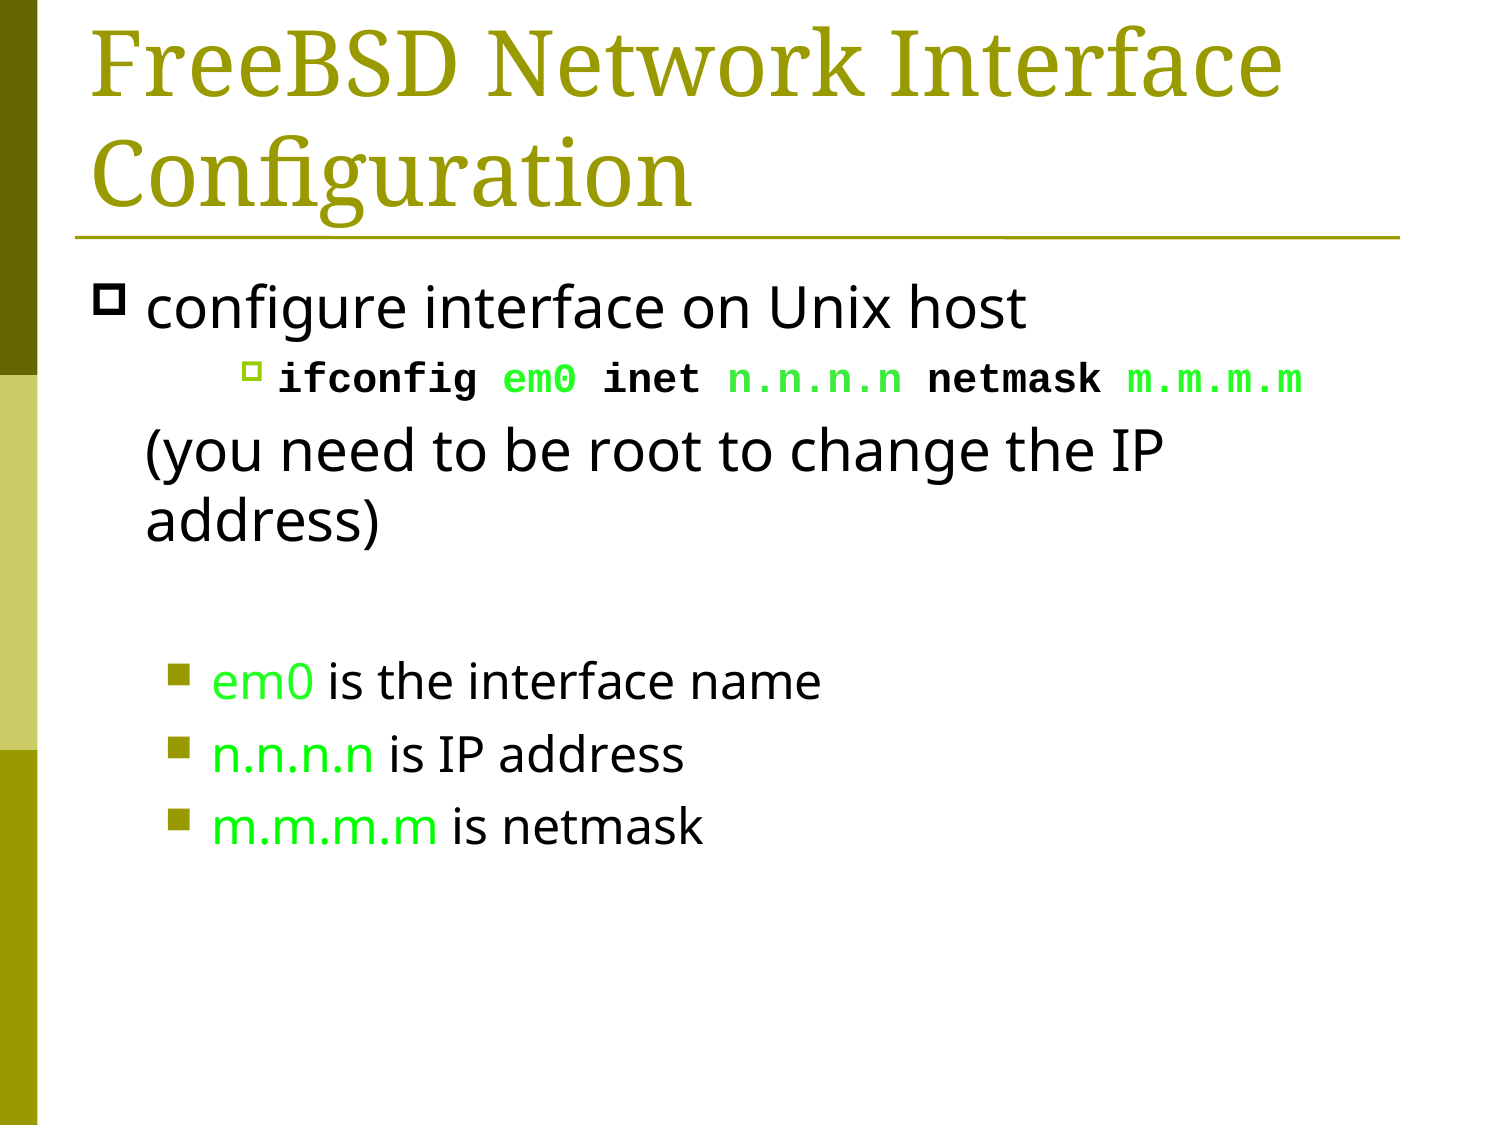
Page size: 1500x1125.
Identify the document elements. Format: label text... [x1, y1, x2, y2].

title FreeBSD Network Interface Configuration [75, 0, 1426, 233]
list configure interface on Unix host ifconfig em0 inet n.n.n.n netmask m.m.m.m (you need to be root to change the IP address) em0 is the interface name n.n.n.n is IP address m.m.m.m is netmask [75, 262, 1426, 1006]
